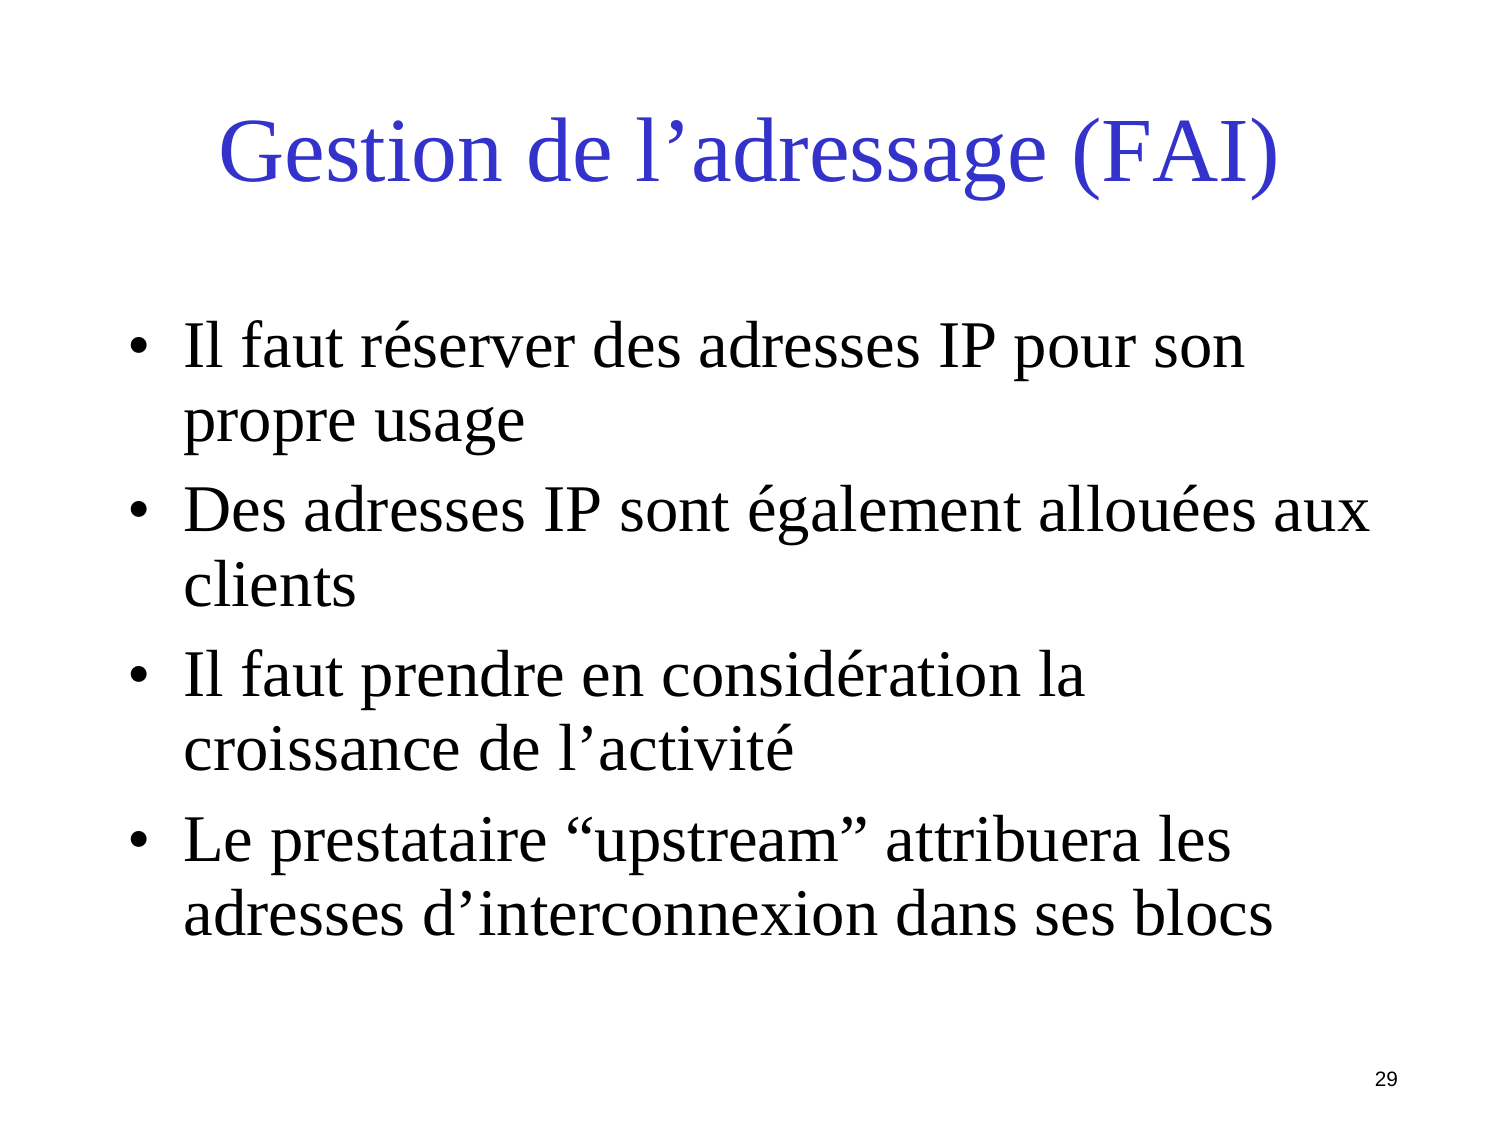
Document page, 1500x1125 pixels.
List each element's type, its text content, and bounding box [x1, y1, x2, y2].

list Il faut réserver des adresses IP pour son propre usage Des adresses IP sont également allouées aux clients Il faut prendre en considération la croissance de l’activité Le prestataire “upstream” attribuera les adresses d’interconnexion dans ses blocs [112, 299, 1388, 1026]
title Gestion de l’adressage (FAI) [112, 37, 1388, 263]
